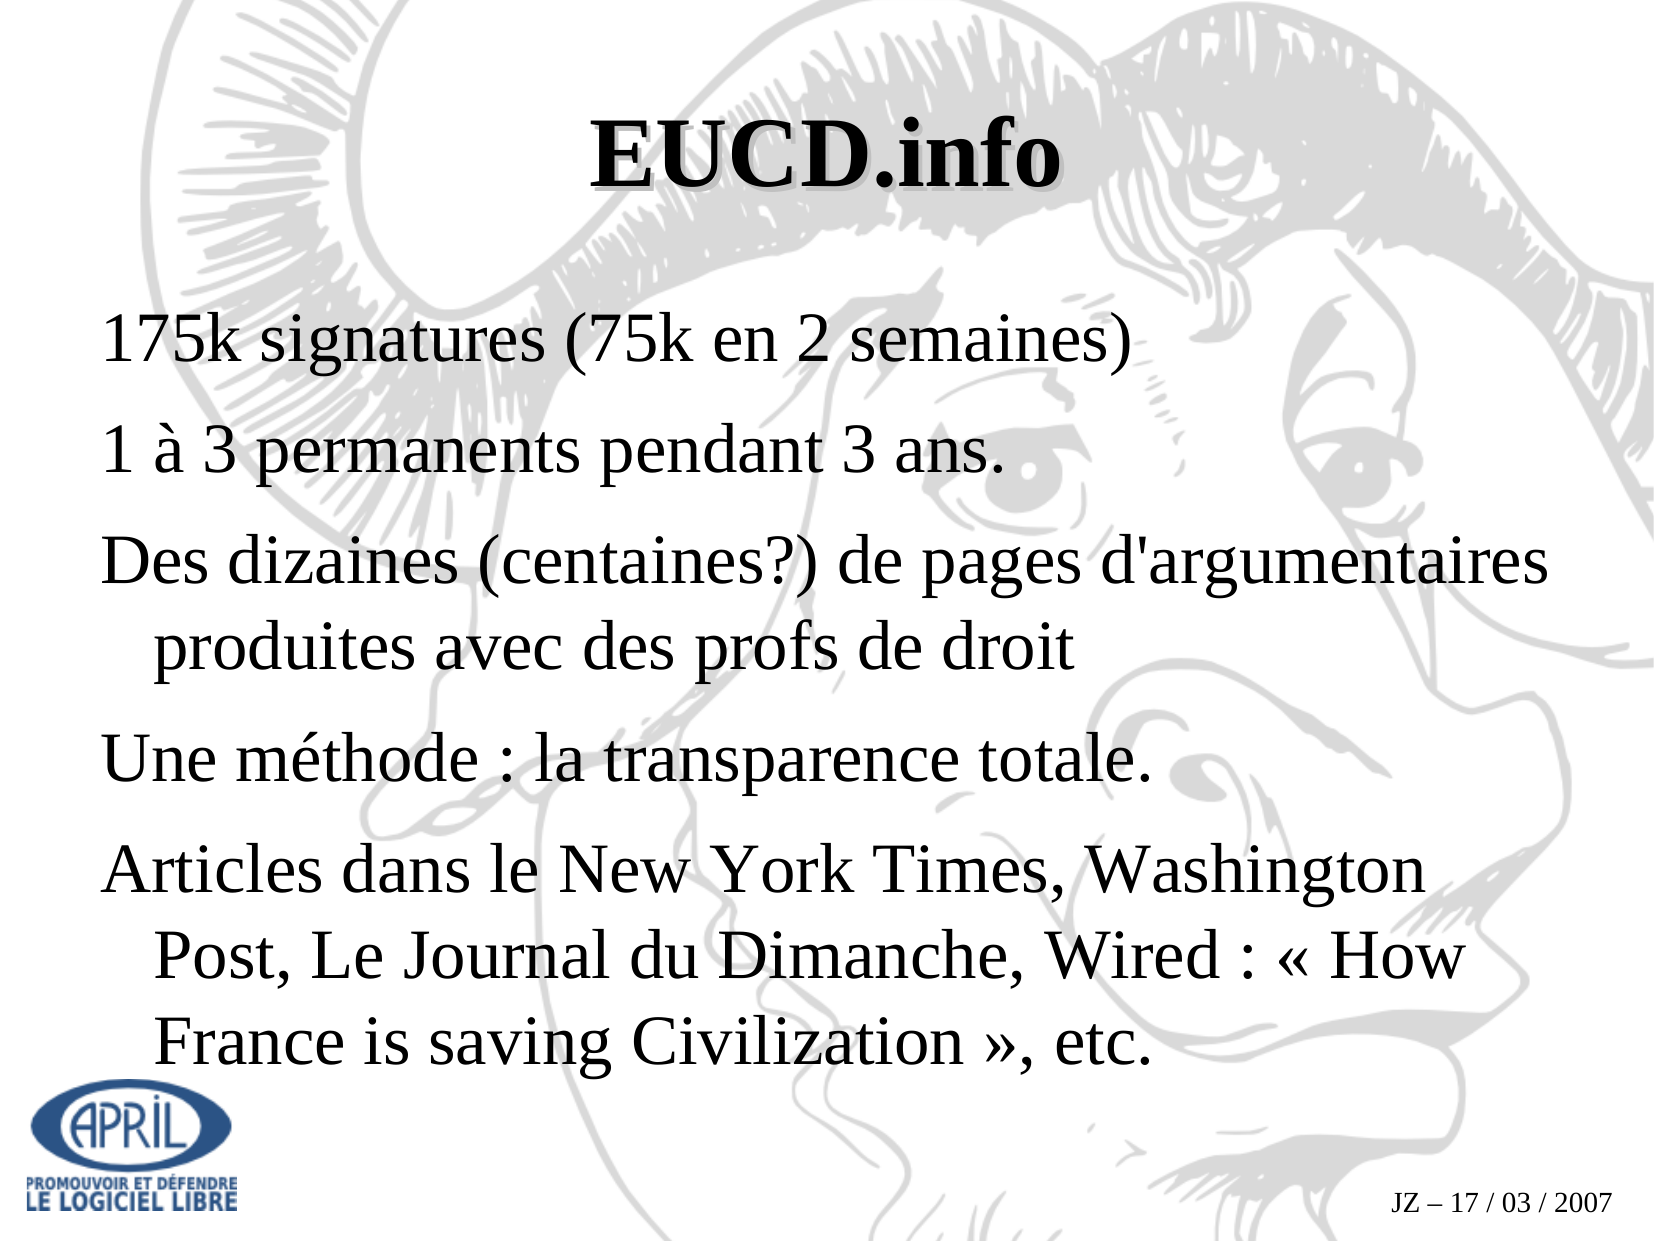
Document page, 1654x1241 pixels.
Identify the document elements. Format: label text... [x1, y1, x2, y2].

picture [0, 0, 1654, 1241]
list 175k signatures (75k en 2 semaines) 1 à 3 permanents pendant 3 ans. Des dizaines (centaines?) de pages d'argumentaires produites avec des profs de droit Une méthode : la transparence totale. Articles dans le New York Times, Washington Post, Le Journal du Dimanche, Wired : « How France is saving Civilization », etc. [82, 290, 1571, 1094]
title EUCD.info [82, 49, 1571, 257]
